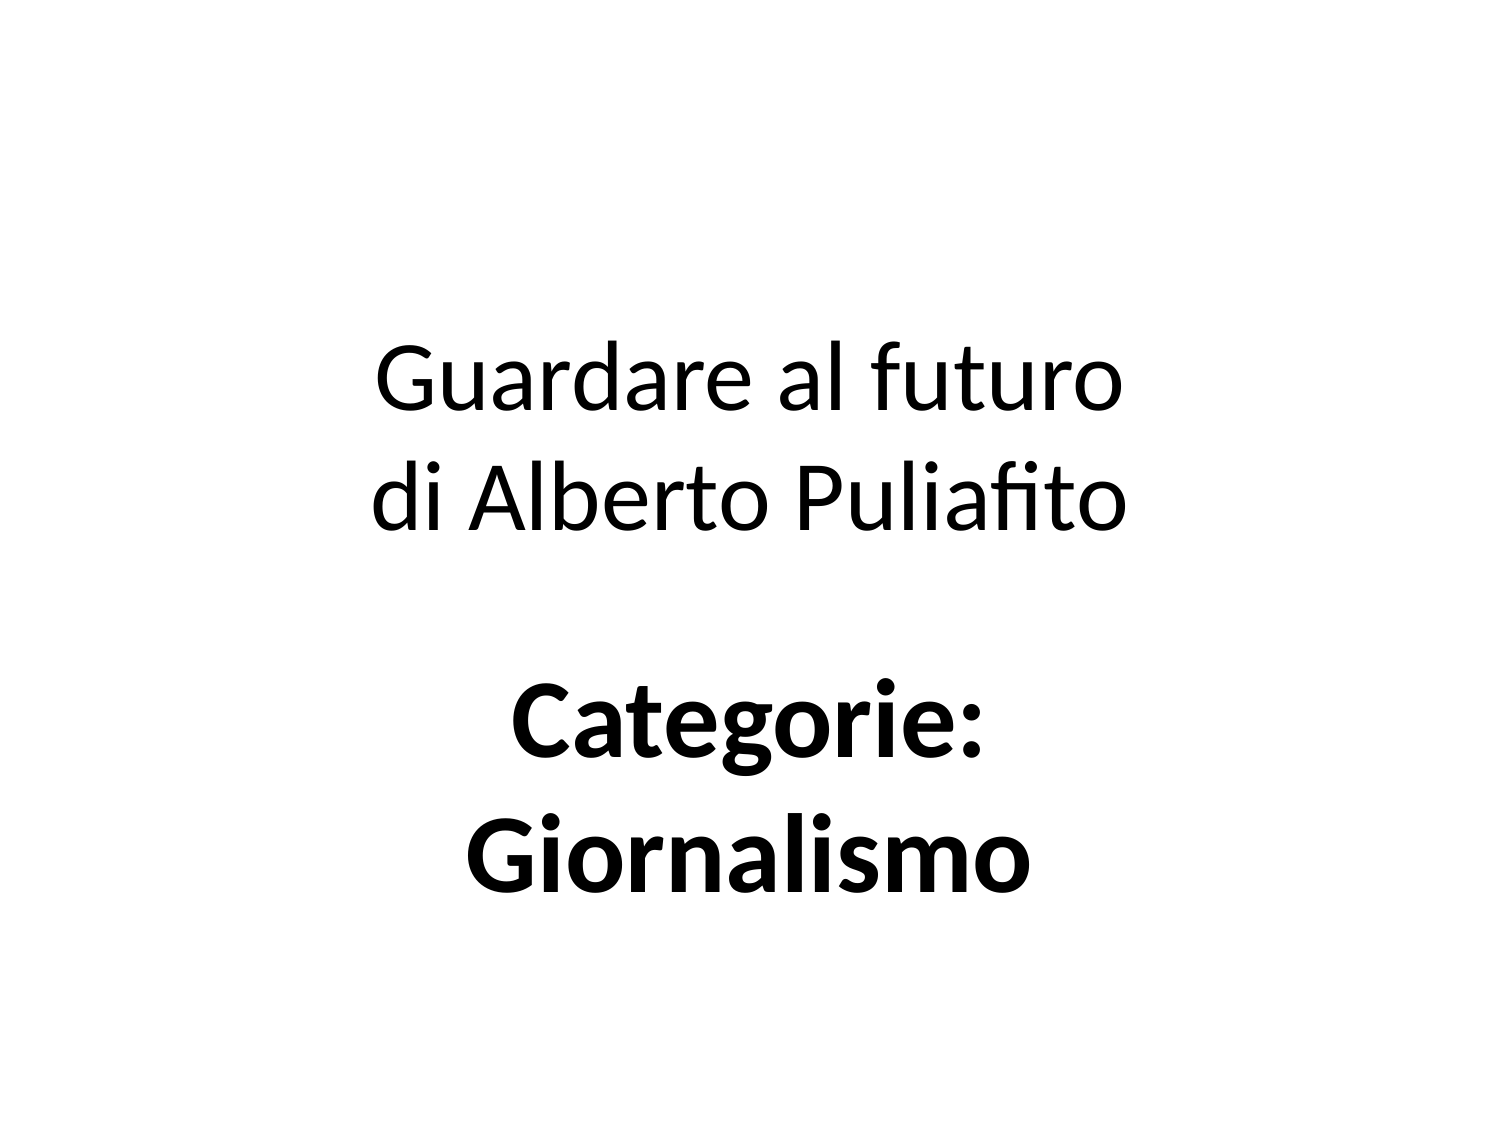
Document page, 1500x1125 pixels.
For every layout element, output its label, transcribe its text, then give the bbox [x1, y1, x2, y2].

subtitle Categorie: Giornalismo [225, 637, 1276, 925]
title Guardare al futuro di Alberto Puliafito [112, 302, 1388, 591]
